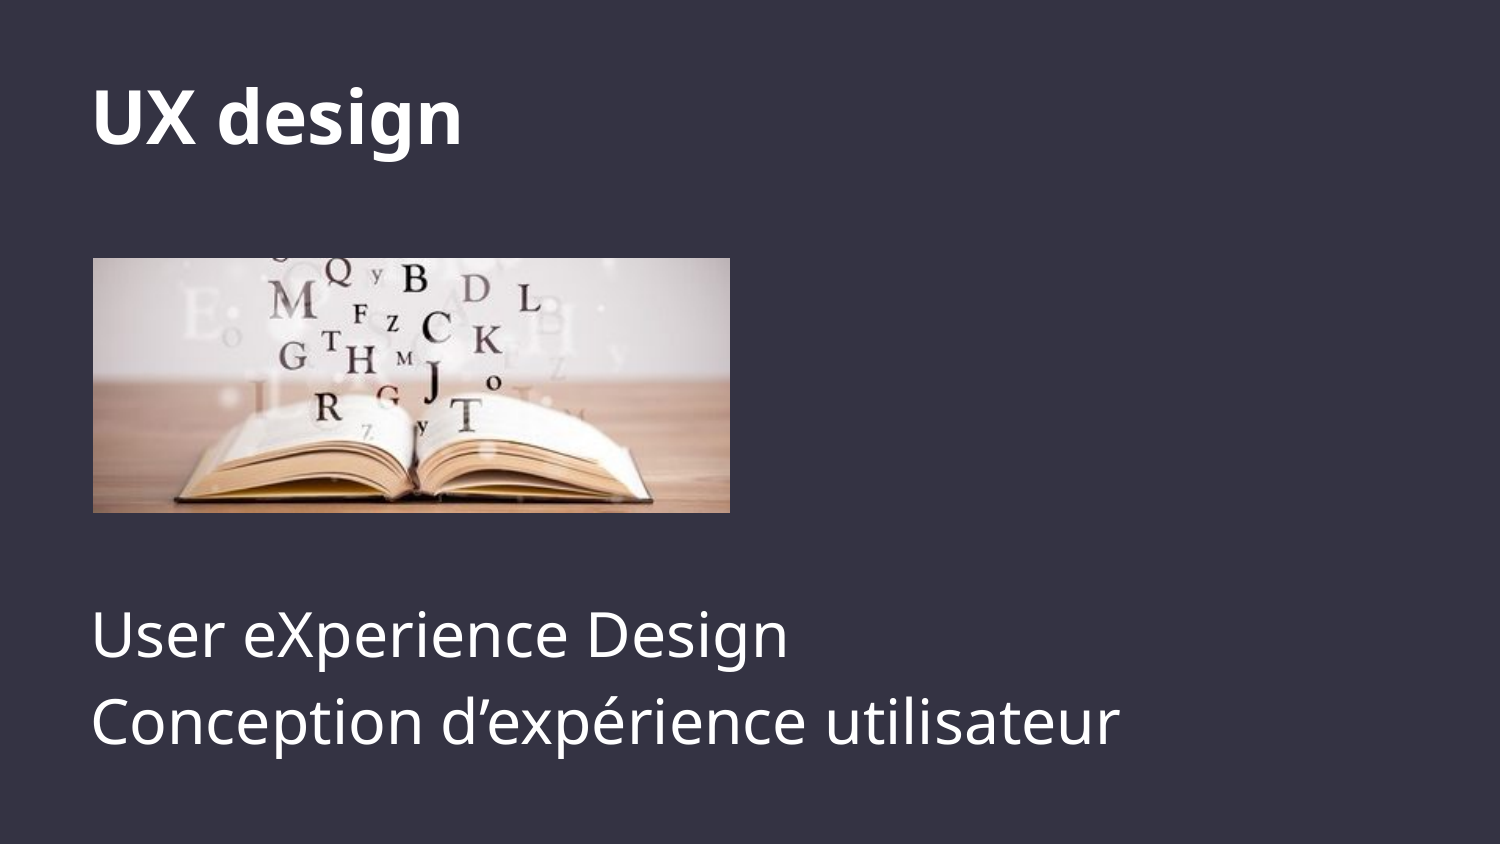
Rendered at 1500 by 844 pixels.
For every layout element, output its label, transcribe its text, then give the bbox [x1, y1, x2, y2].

title UX design [75, 33, 1425, 175]
picture [93, 258, 730, 513]
list User eXperience Design Conception d’expérience utilisateur [75, 580, 1425, 809]
